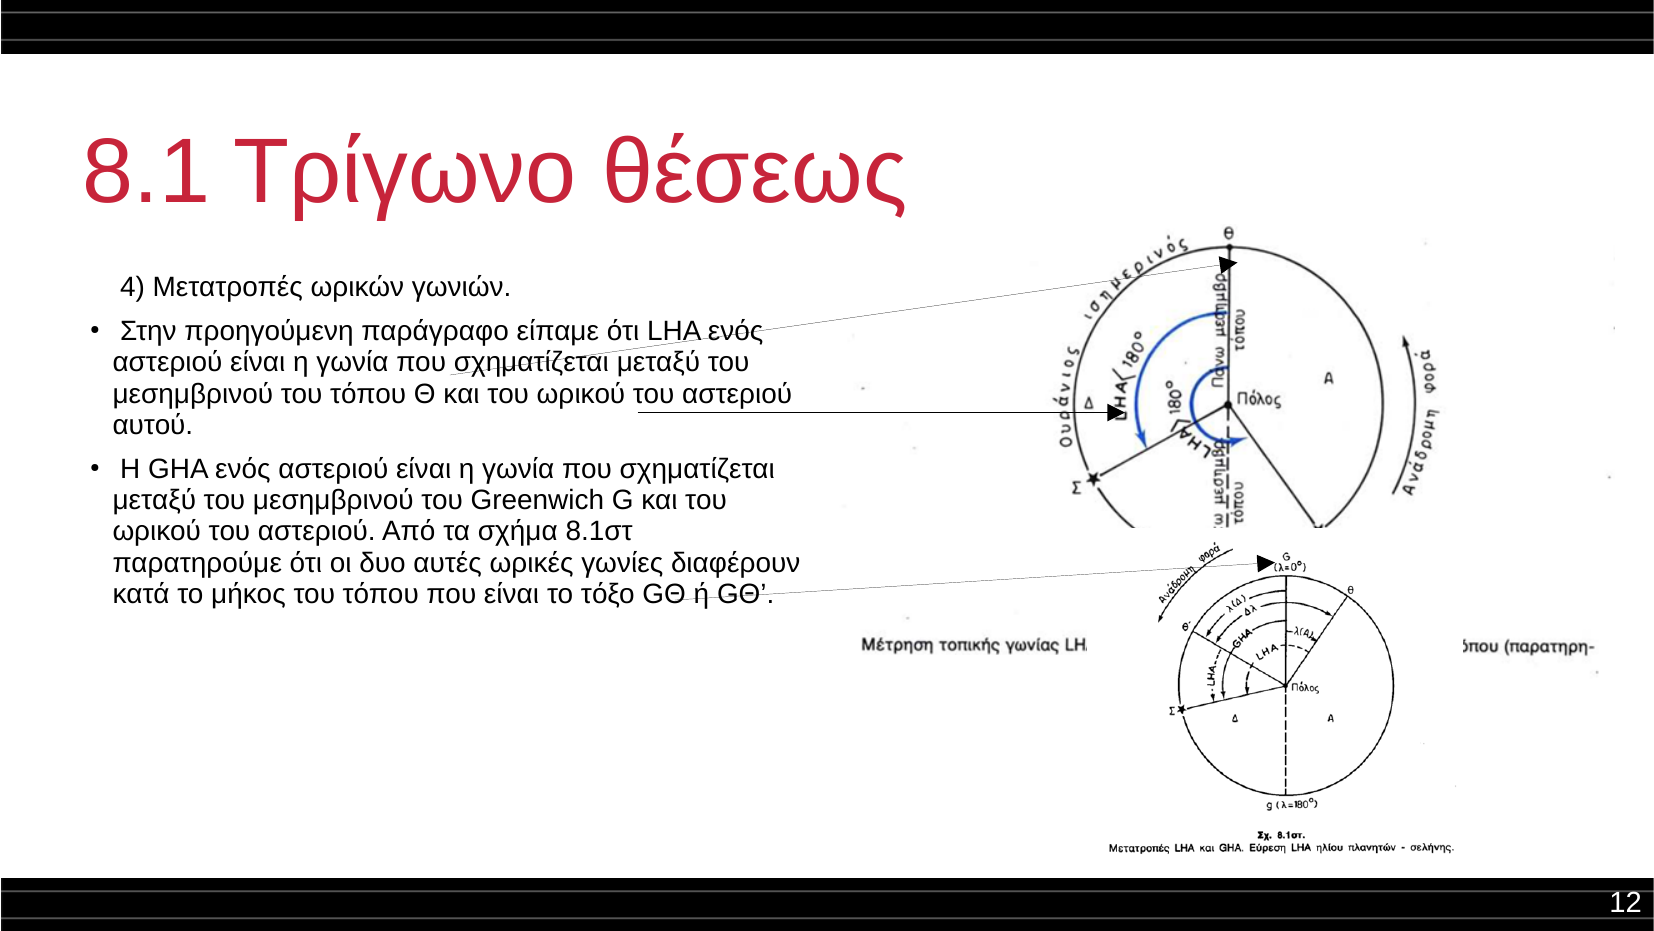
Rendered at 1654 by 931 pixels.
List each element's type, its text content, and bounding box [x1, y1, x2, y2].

title 8.1 Τρίγωνο θέσεως [82, 92, 1571, 249]
list 4) Μετατροπές ωρικών γωνιών. Στην προηγούμενη παράγραφο είπαμε ότι LΗΑ ενός αστεριού είναι η γωνία που σχηματίζεται μεταξύ του μεσημβρινού του τόπου Θ και του ωρικού του αστεριού αυτού. Η GHA ενός αστεριού είναι η γωνία που σχηματίζεται μεταξύ του μεσημβρινού του Greenwich G και του ωρικού του αστεριού. Από τα σχήμα 8.1στ παρατηρούμε ότι οι δυο αυτές ωρικές γωνίες διαφέρουν κατά το μήκος του τόπου που είναι το τόξο GΘ ή GΘ’. [82, 271, 809, 758]
picture [1, 0, 1654, 54]
picture [825, 224, 1615, 863]
picture [1, 878, 1654, 931]
